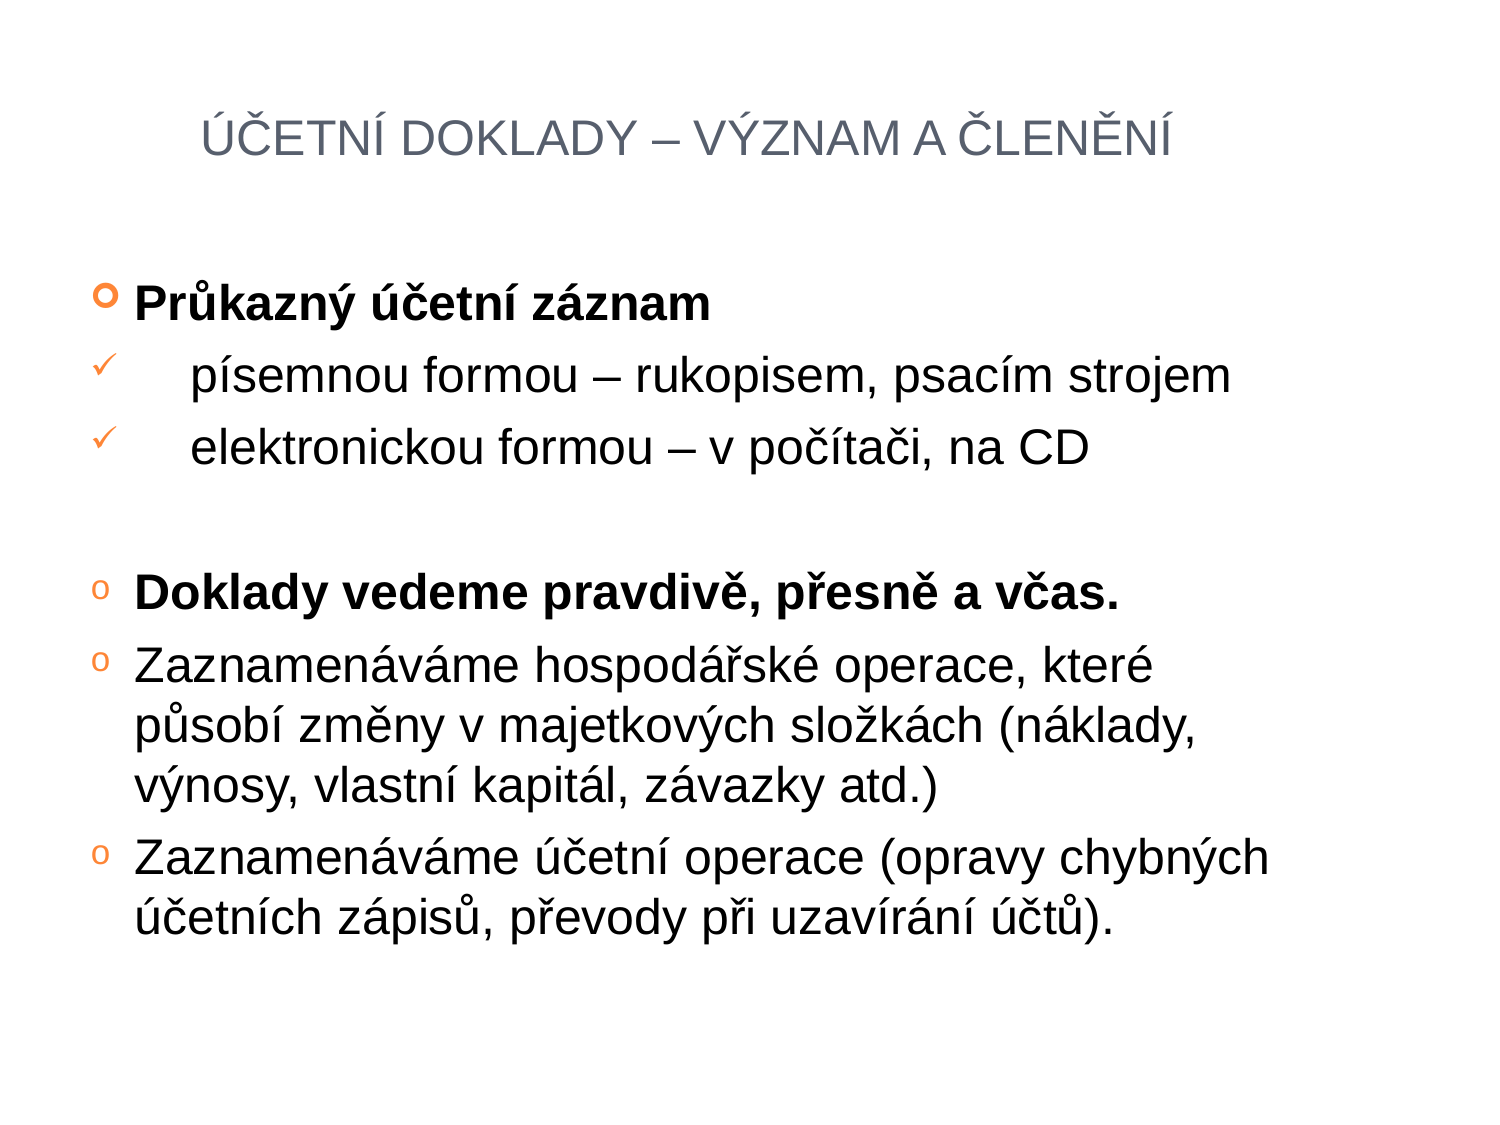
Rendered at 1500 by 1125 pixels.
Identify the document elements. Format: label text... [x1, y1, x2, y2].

list Průkazný účetní záznam písemnou formou – rukopisem, psacím strojem elektronickou formou – v počítači, na CD Doklady vedeme pravdivě, přesně a včas. Zaznamenáváme hospodářské operace, které působí změny v majetkových složkách (náklady, výnosy, vlastní kapitál, závazky atd.) Zaznamenáváme účetní operace (opravy chybných účetních zápisů, převody při uzavírání účtů). [74, 262, 1300, 1063]
title ÚČETNÍ DOKLADY – VÝZNAM A ČLENĚNÍ [74, 44, 1300, 173]
